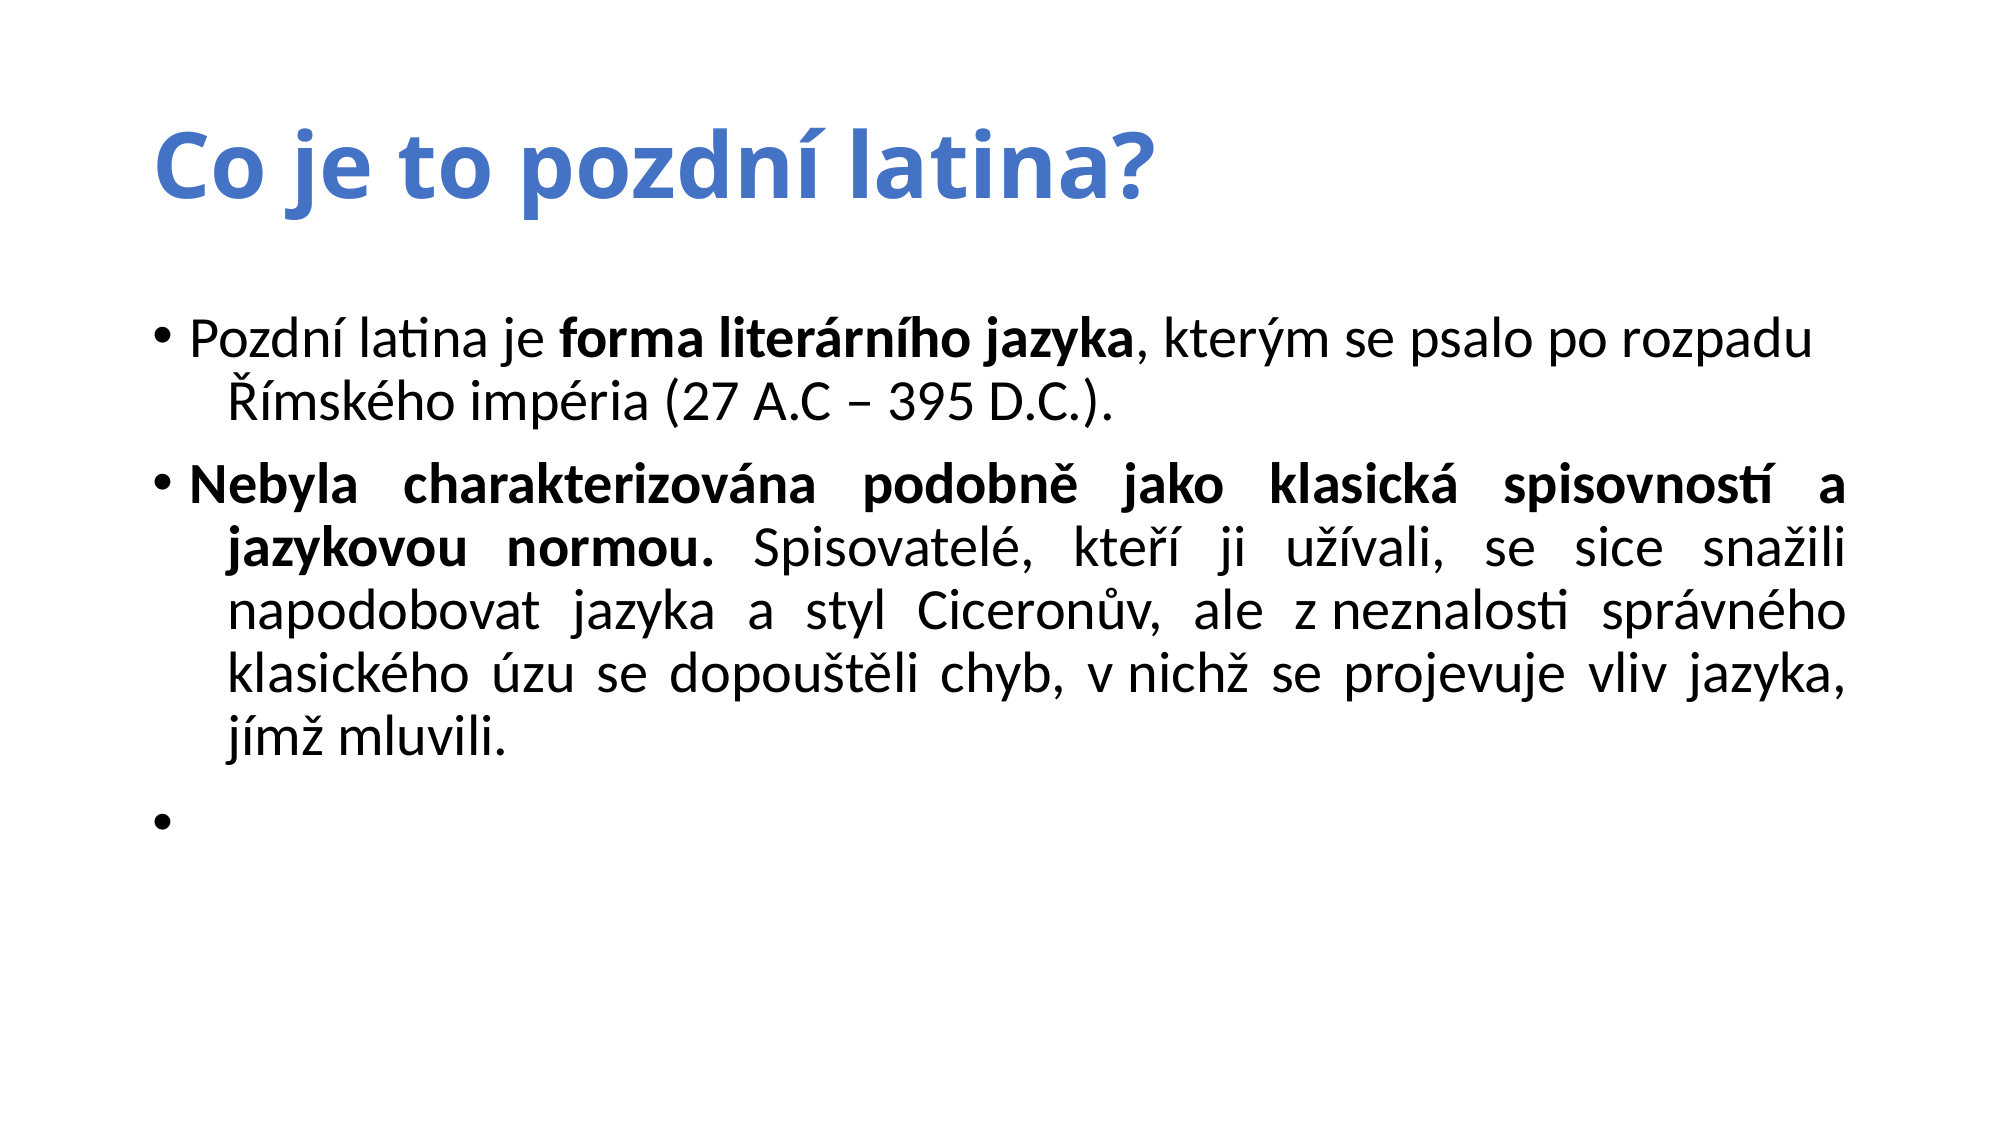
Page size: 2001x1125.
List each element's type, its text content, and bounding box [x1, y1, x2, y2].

list Pozdní latina je forma literárního jazyka, kterým se psalo po rozpadu Římského impéria (27 A.C – 395 D.C.). Nebyla charakterizována podobně jako klasická spisovností a jazykovou normou. Spisovatelé, kteří ji užívali, se sice snažili napodobovat jazyka a styl Ciceronův, ale z neznalosti správného klasického úzu se dopouštěli chyb, v nichž se projevuje vliv jazyka, jímž mluvili. [137, 299, 1863, 1014]
title Co je to pozdní latina? [137, 59, 1863, 278]
